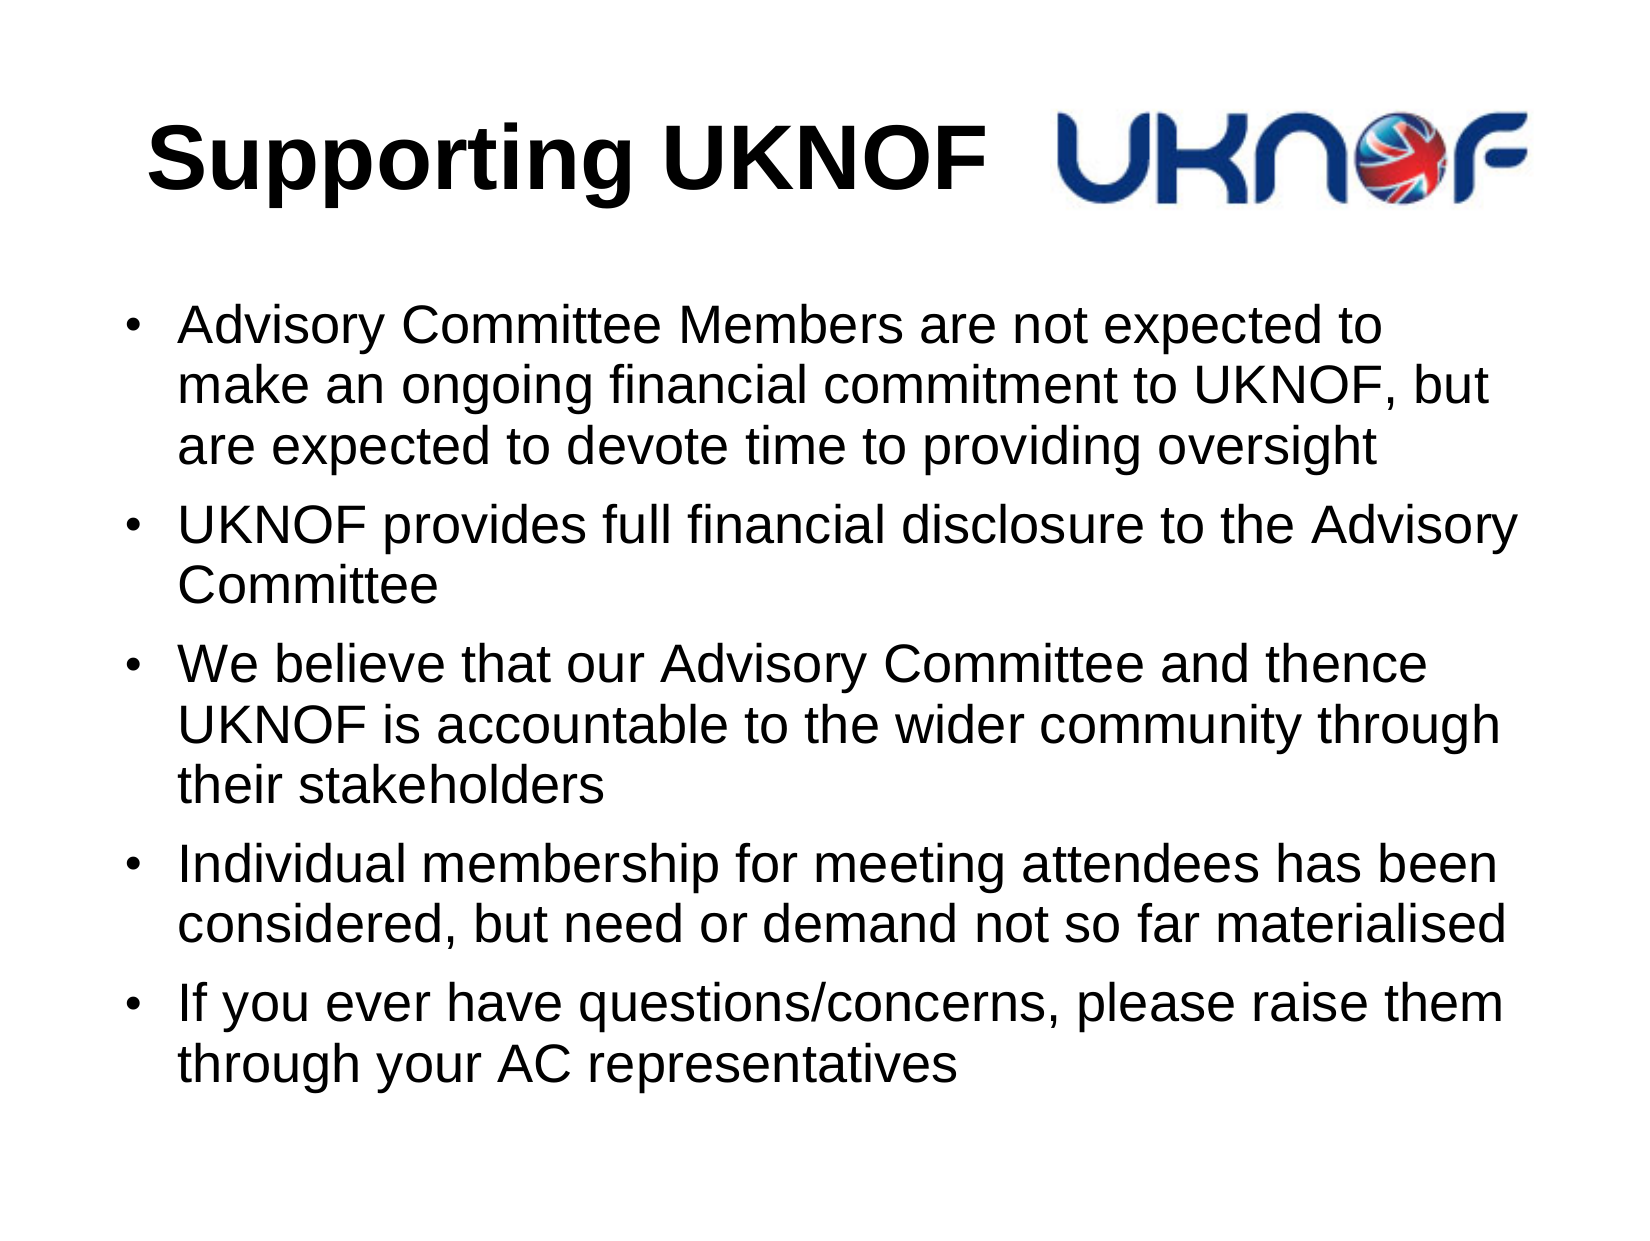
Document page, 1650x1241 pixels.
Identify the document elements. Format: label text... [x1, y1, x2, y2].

list Advisory Committee Members are not expected to make an ongoing financial commitment to UKNOF, but are expected to devote time to providing oversight UKNOF provides full financial disclosure to the Advisory Committee We believe that our Advisory Committee and thence UKNOF is accountable to the wider community through their stakeholders Individual membership for meeting attendees has been considered, but need or demand not so far materialised If you ever have questions/concerns, please raise them through your AC representatives [123, 294, 1524, 1179]
picture [1050, 93, 1536, 225]
title Supporting UKNOF [123, 37, 1013, 279]
